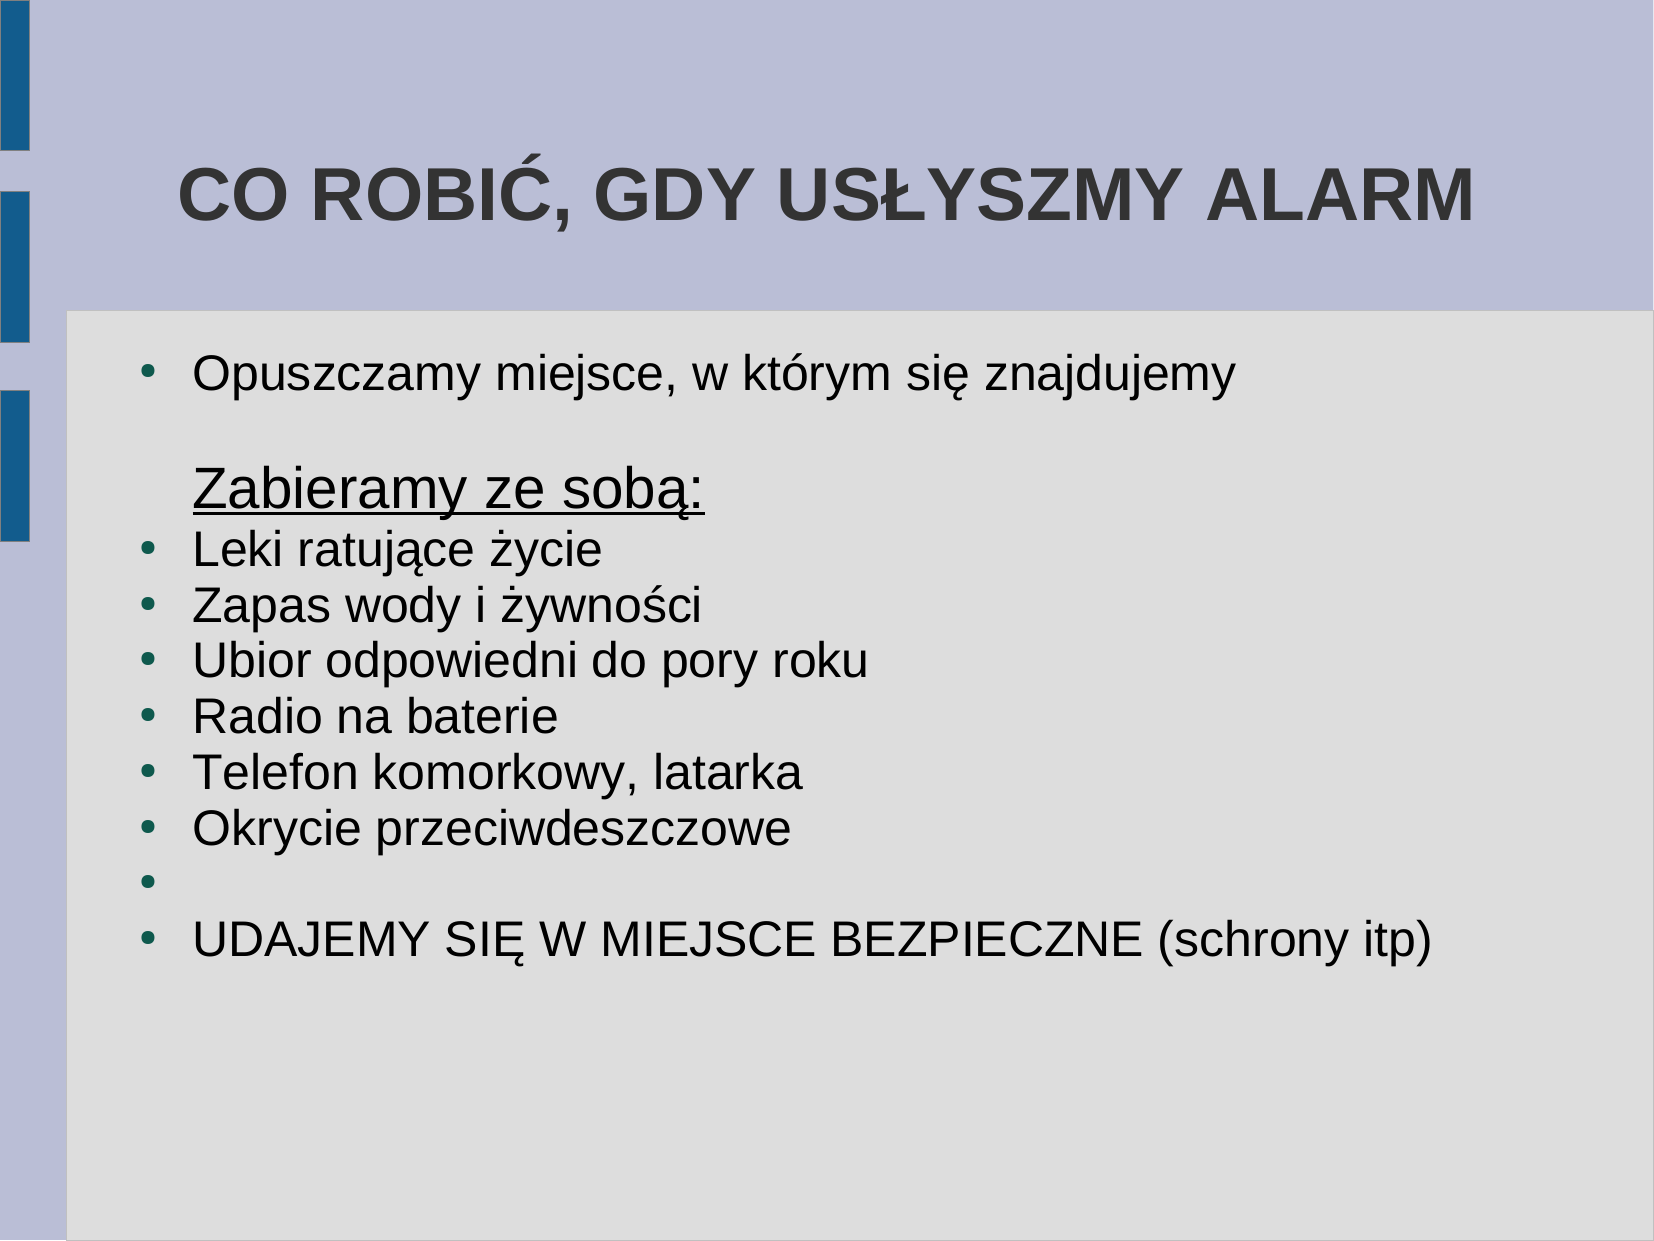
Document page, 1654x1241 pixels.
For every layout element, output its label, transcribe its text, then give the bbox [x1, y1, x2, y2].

title CO ROBIĆ, GDY USŁYSZMY ALARM [121, 91, 1534, 299]
list Opuszczamy miejsce, w którym się znajdujemy Zabieramy ze sobą: Leki ratujące życie Zapas wody i żywności Ubior odpowiedni do pory roku Radio na baterie Telefon komorkowy, latarka Okrycie przeciwdeszczowe UDAJEMY SIĘ W MIEJSCE BEZPIECZNE (schrony itp) [121, 344, 1534, 1127]
